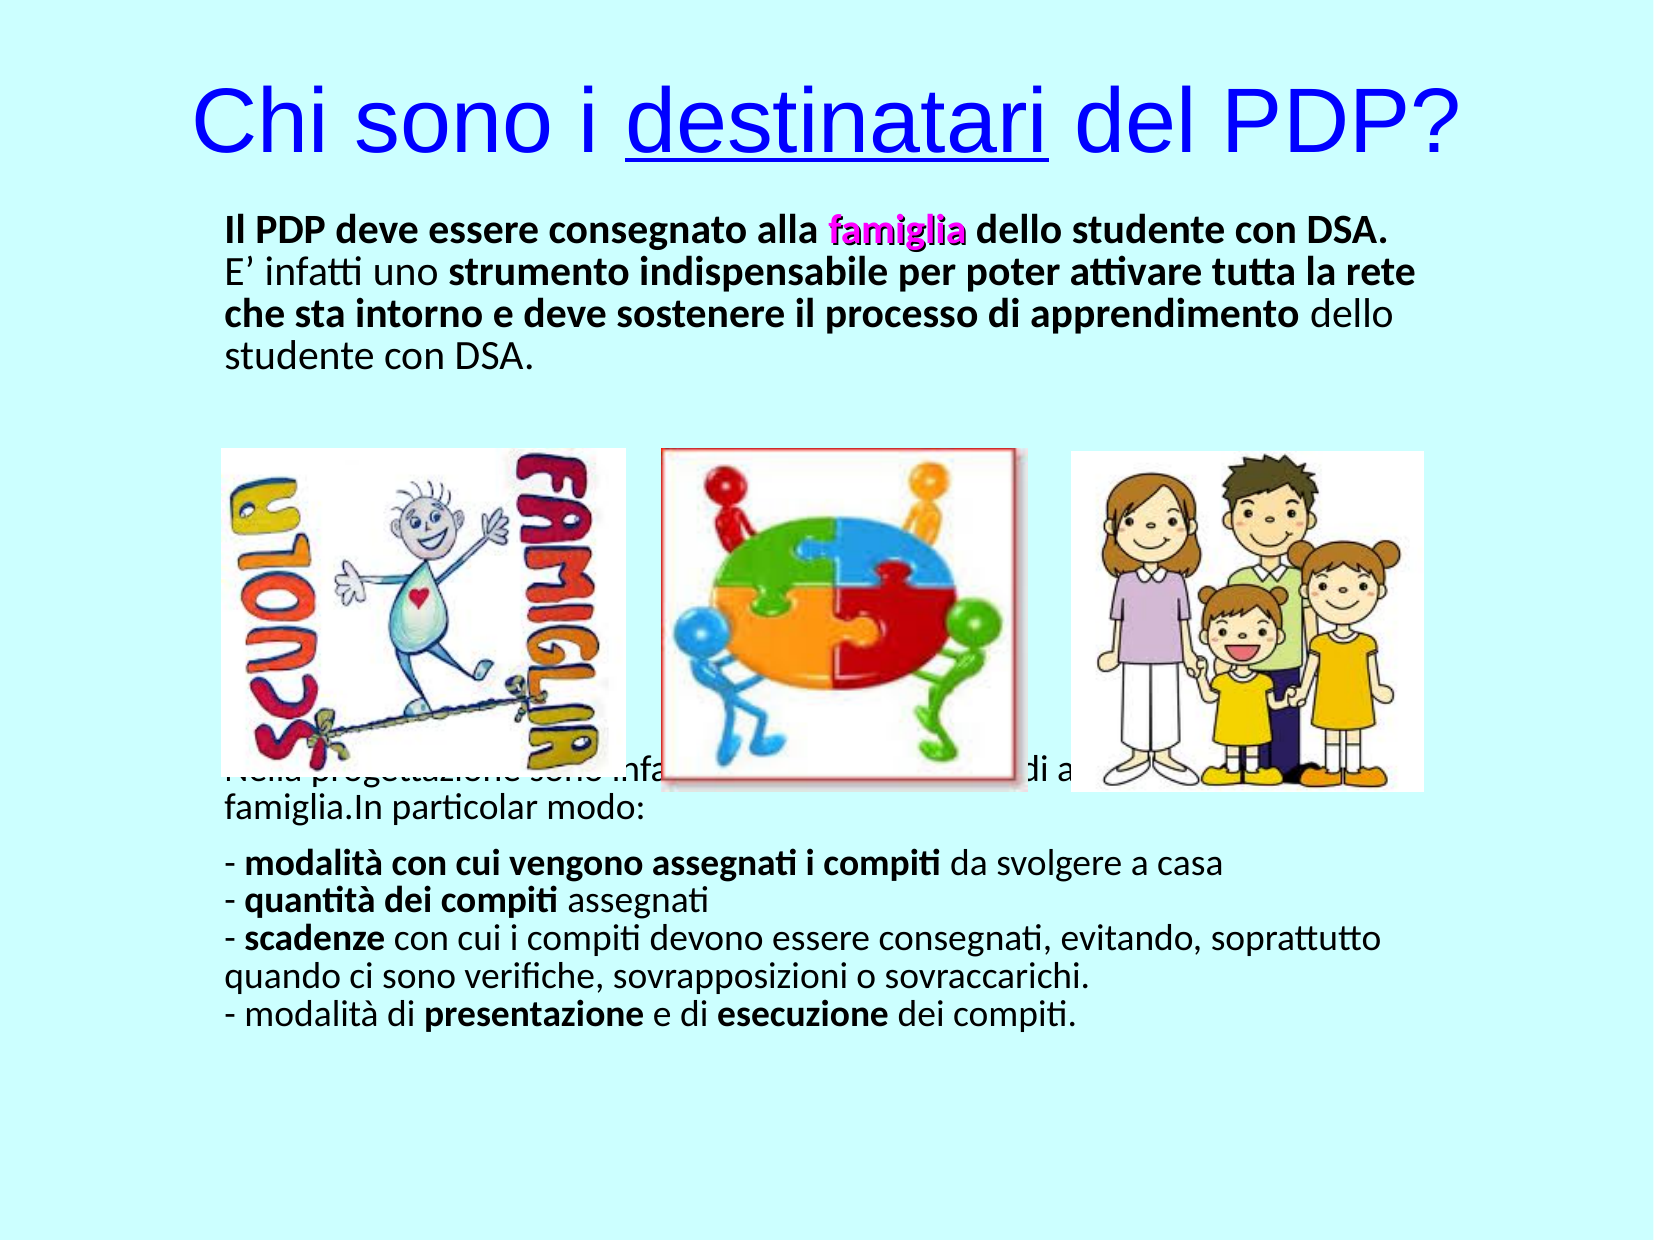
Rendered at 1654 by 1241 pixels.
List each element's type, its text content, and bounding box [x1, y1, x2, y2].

picture [221, 448, 626, 778]
title Chi sono i destinatari del PDP? [82, 17, 1571, 225]
picture [1071, 451, 1424, 792]
picture [661, 448, 1028, 792]
list Il PDP deve essere consegnato alla famiglia dello studente con DSA. E’ infatti uno strumento indispensabile per poter attivare tutta la rete che sta intorno e deve sostenere il processo di apprendimento dello studente con DSA. Nella progettazione sono infatti presenti le modalità di accordi tra scuola e famiglia.In particolar modo: - modalità con cui vengono assegnati i compiti da svolgere a casa - quantità dei compiti assegnati - scadenze con cui i compiti devono essere consegnati, evitando, soprattutto quando ci sono verifiche, sovrapposizioni o sovraccarichi. - modalità di presentazione e di esecuzione dei compiti. [224, 212, 1477, 1176]
